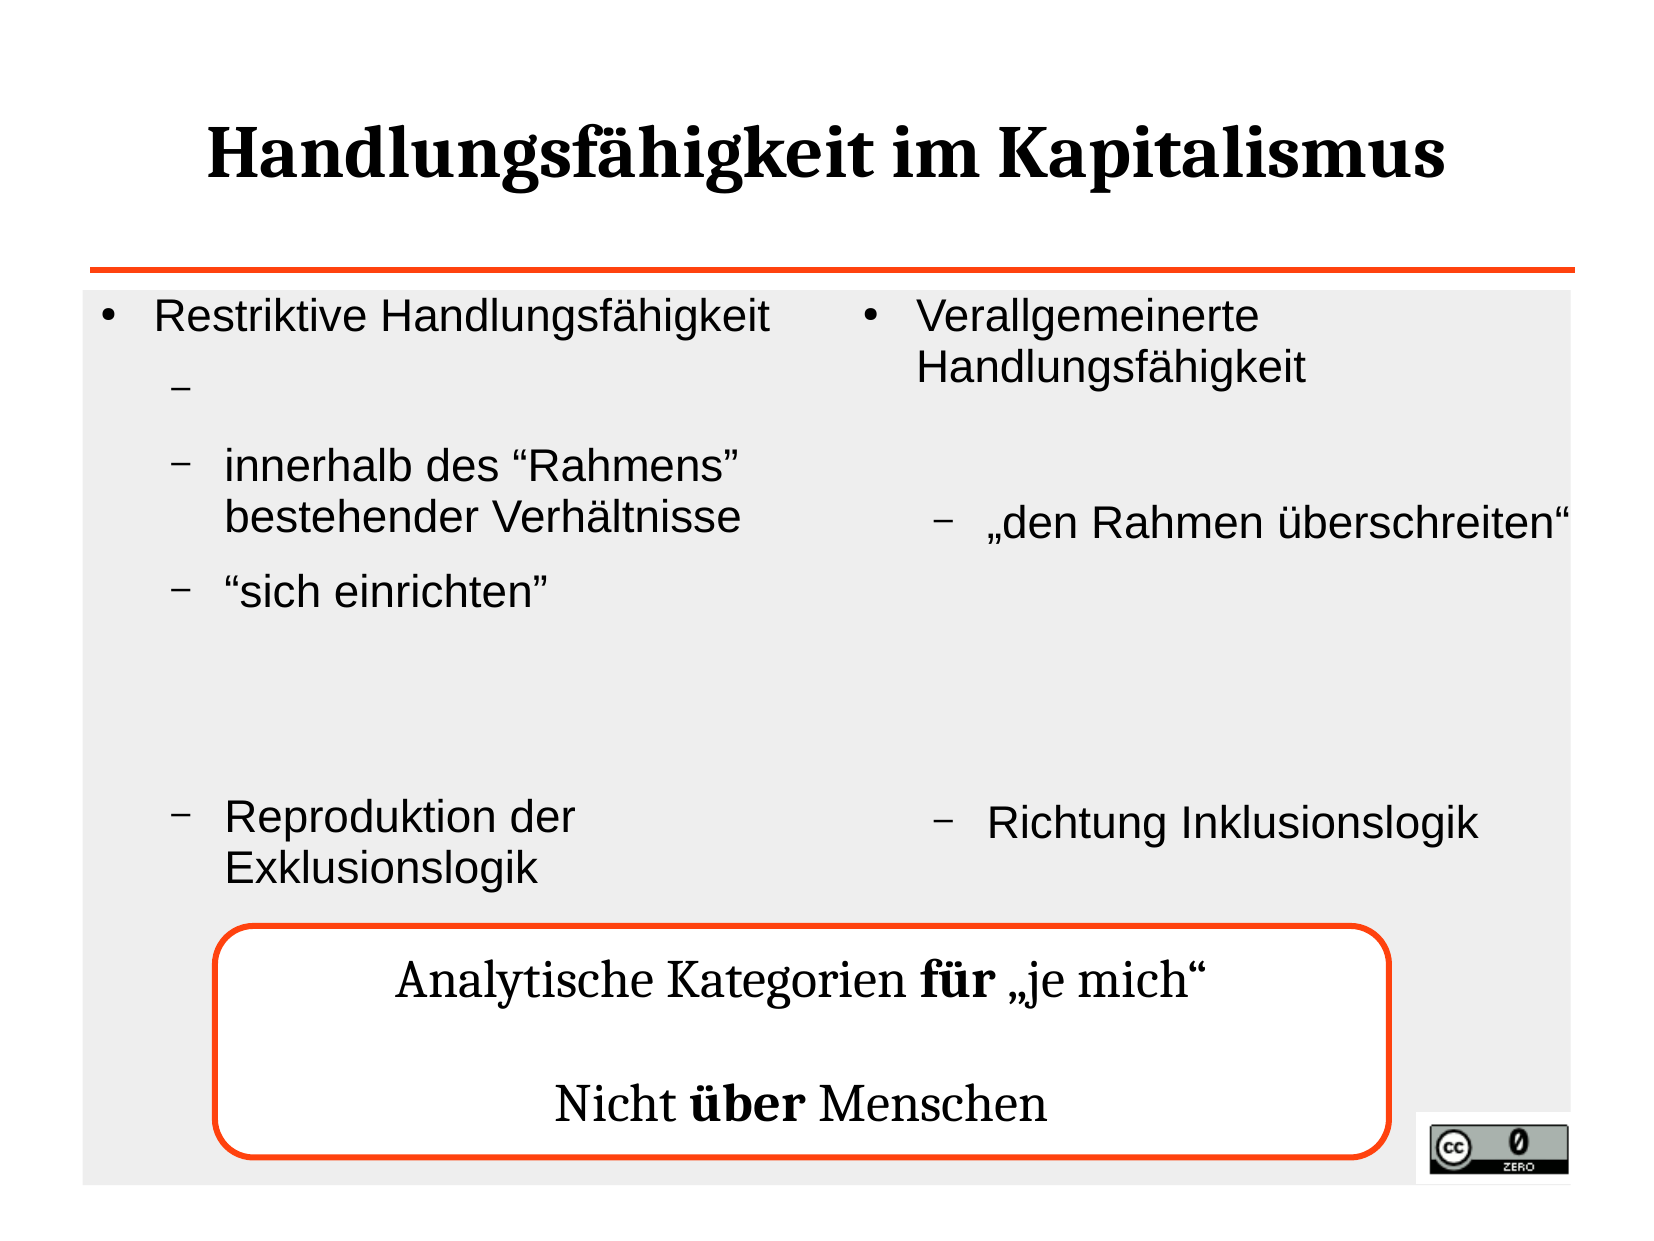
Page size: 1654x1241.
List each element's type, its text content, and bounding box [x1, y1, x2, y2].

picture [1416, 1112, 1580, 1184]
list Restriktive Handlungsfähigkeit innerhalb des “Rahmens” bestehender Verhältnisse “sich einrichten” Reproduktion der Exklusionslogik [82, 290, 809, 1010]
text_box Analytische Kategorien für „je mich“ Nicht über Menschen [214, 925, 1389, 1158]
list Verallgemeinerte Handlungsfähigkeit „den Rahmen überschreiten“ Richtung Inklusionslogik [845, 290, 1572, 1010]
title Handlungsfähigkeit im Kapitalismus [82, 49, 1571, 257]
